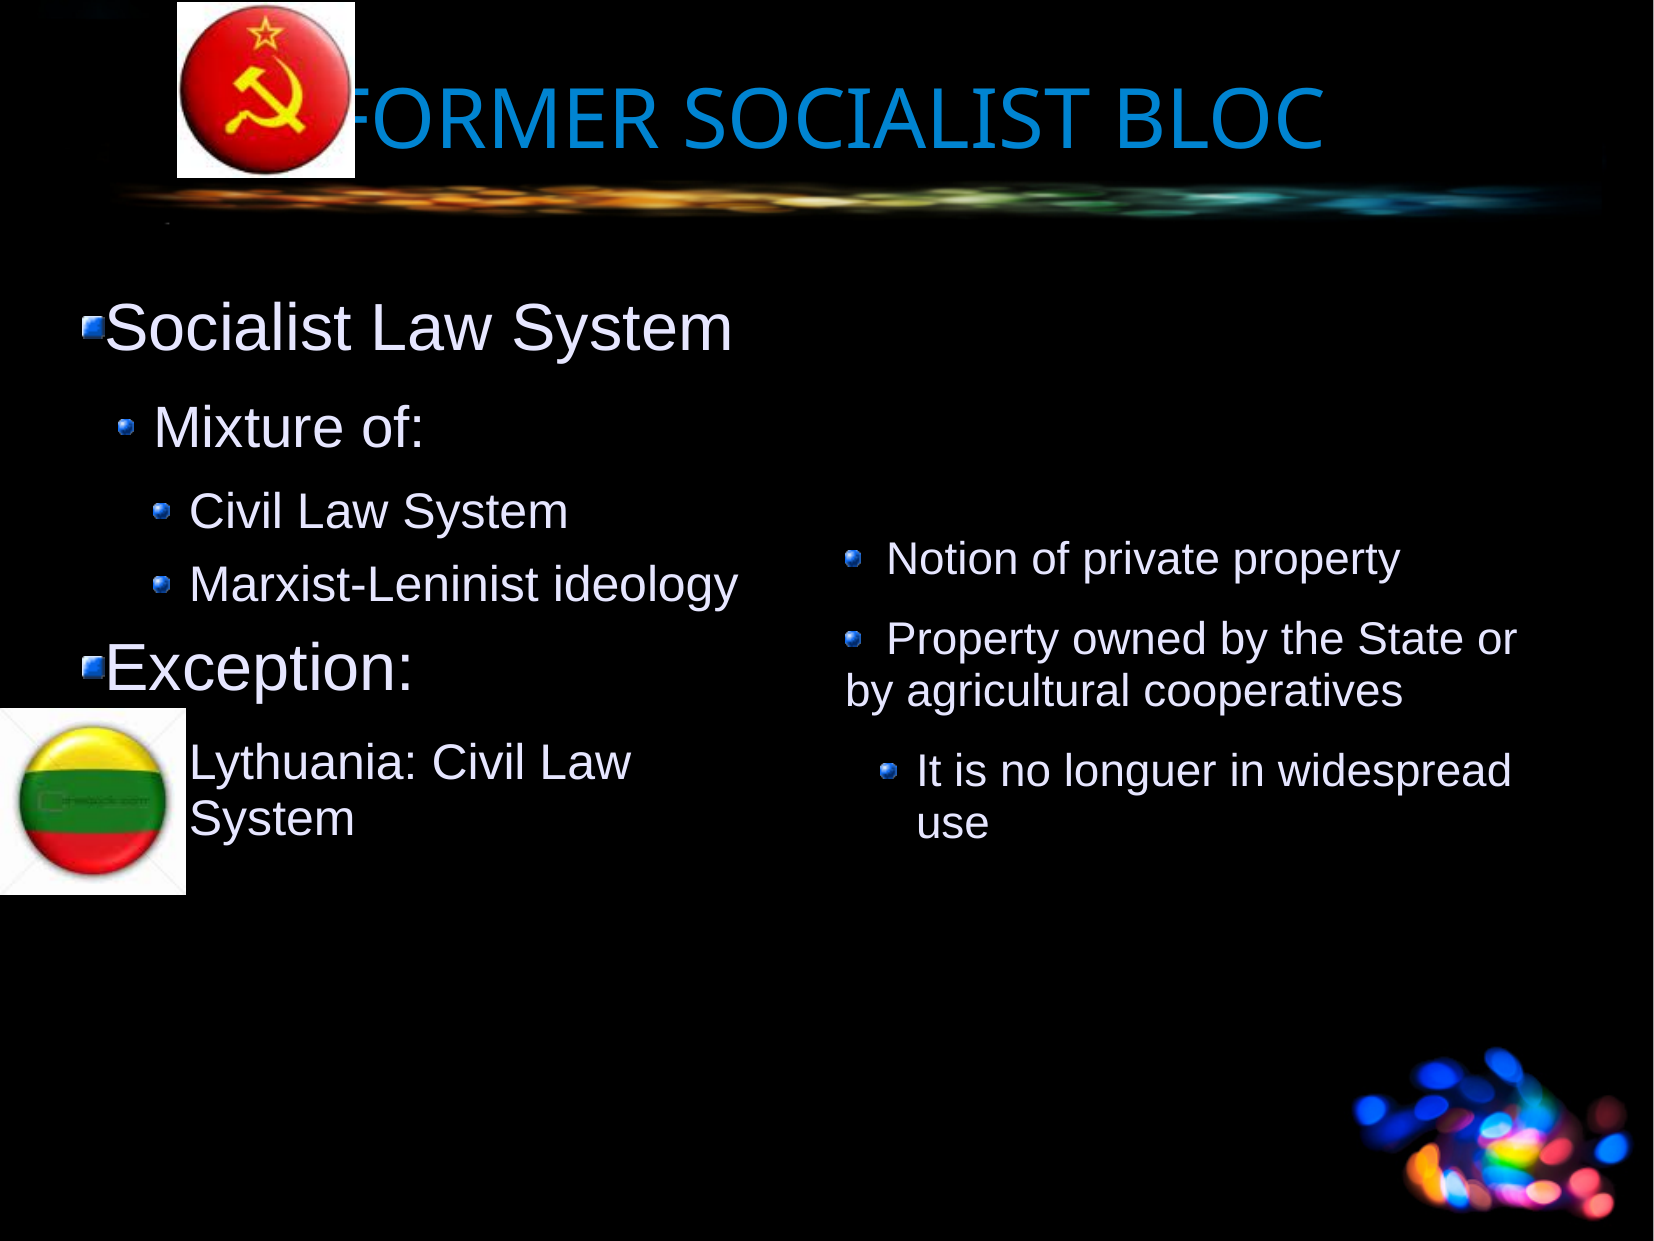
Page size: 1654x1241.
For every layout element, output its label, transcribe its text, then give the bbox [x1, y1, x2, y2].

title FORMER SOCIALIST BLOC [82, 12, 1571, 220]
list Socialist Law System Mixture of: Civil Law System Marxist-Leninist ideology Exception: Lythuania: Civil Law System [82, 290, 809, 1094]
list Notion of private property Property owned by the State or by agricultural cooperatives It is no longuer in widespread use [845, 290, 1572, 1094]
picture [0, 0, 1654, 1241]
